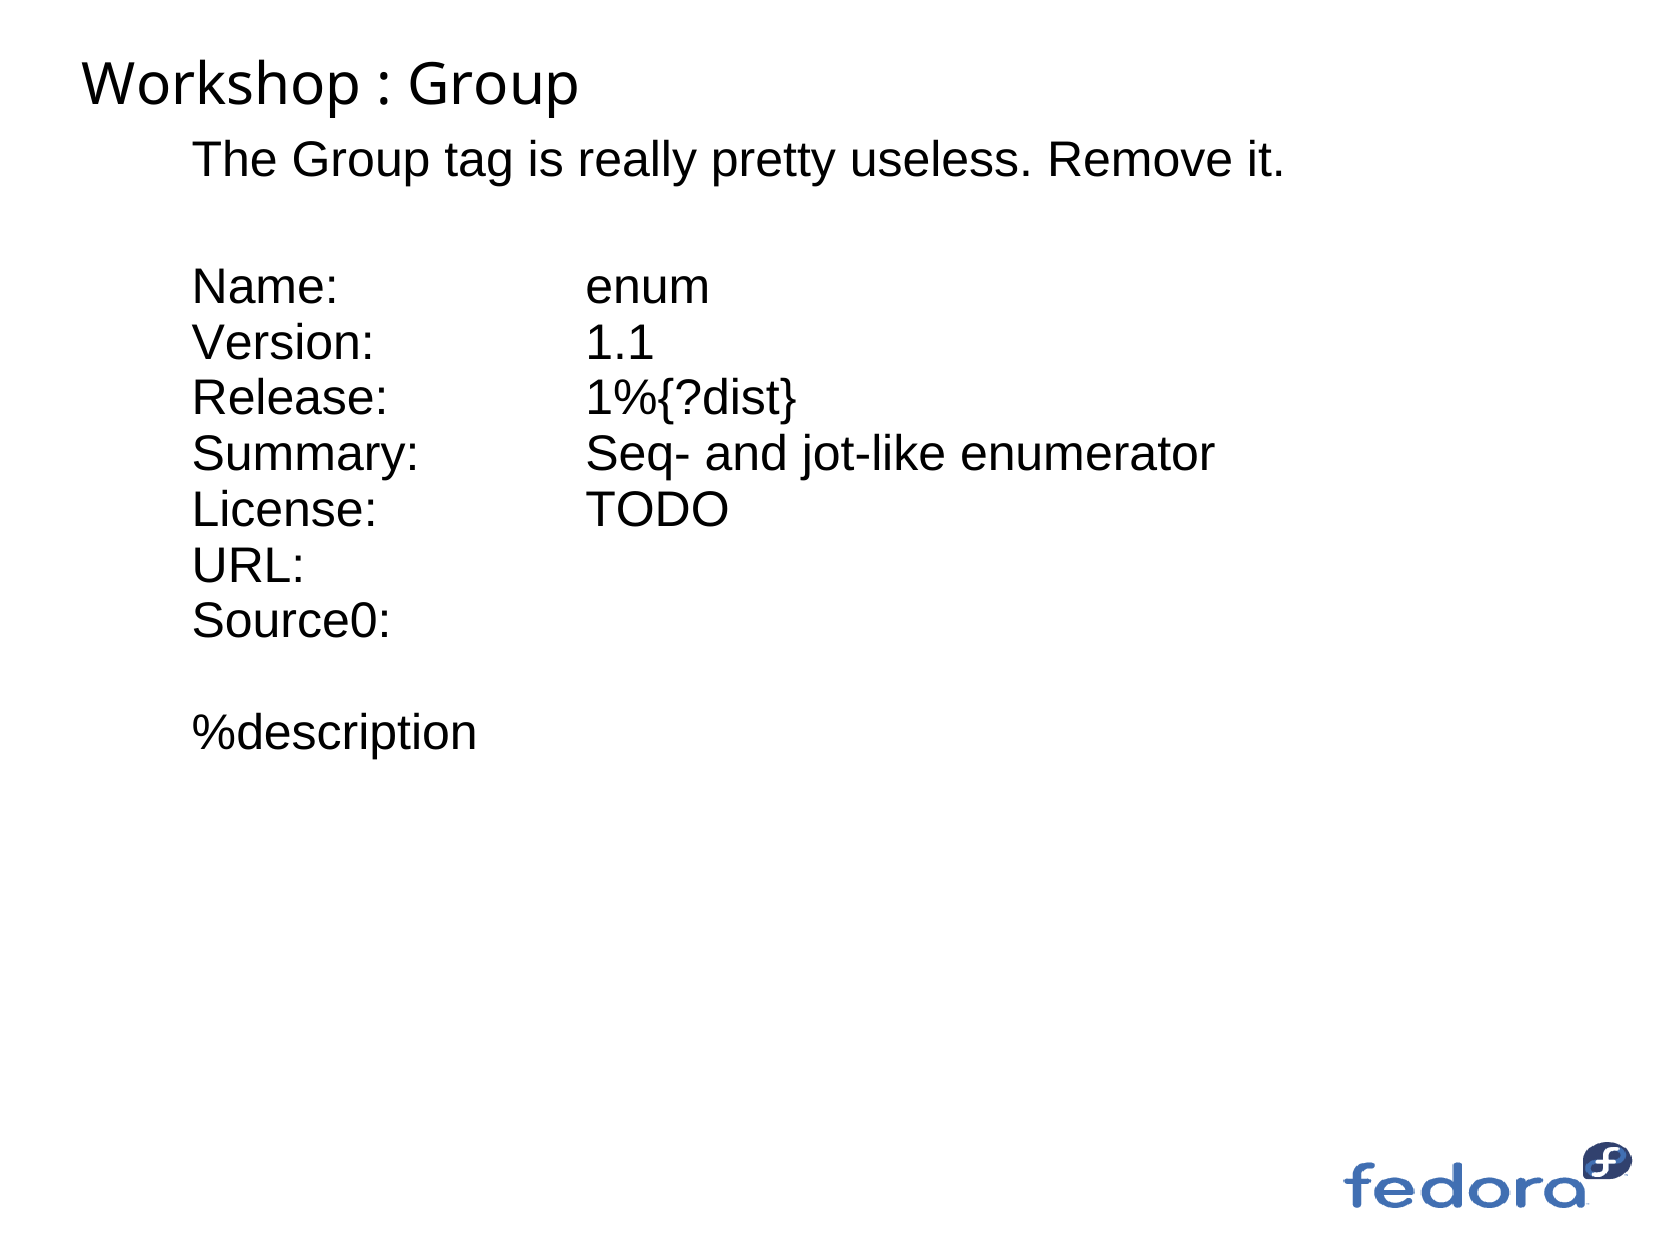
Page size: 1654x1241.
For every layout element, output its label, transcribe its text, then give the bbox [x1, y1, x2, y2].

list The Group tag is really pretty useless. Remove it. Name: enum Version: 1.1 Release: 1%{?dist} Summary: Seq- and jot-like enumerator License: TODO URL: Source0: %description [79, 130, 1503, 1040]
picture [1332, 1124, 1651, 1227]
title Workshop : Group [81, 23, 1513, 141]
